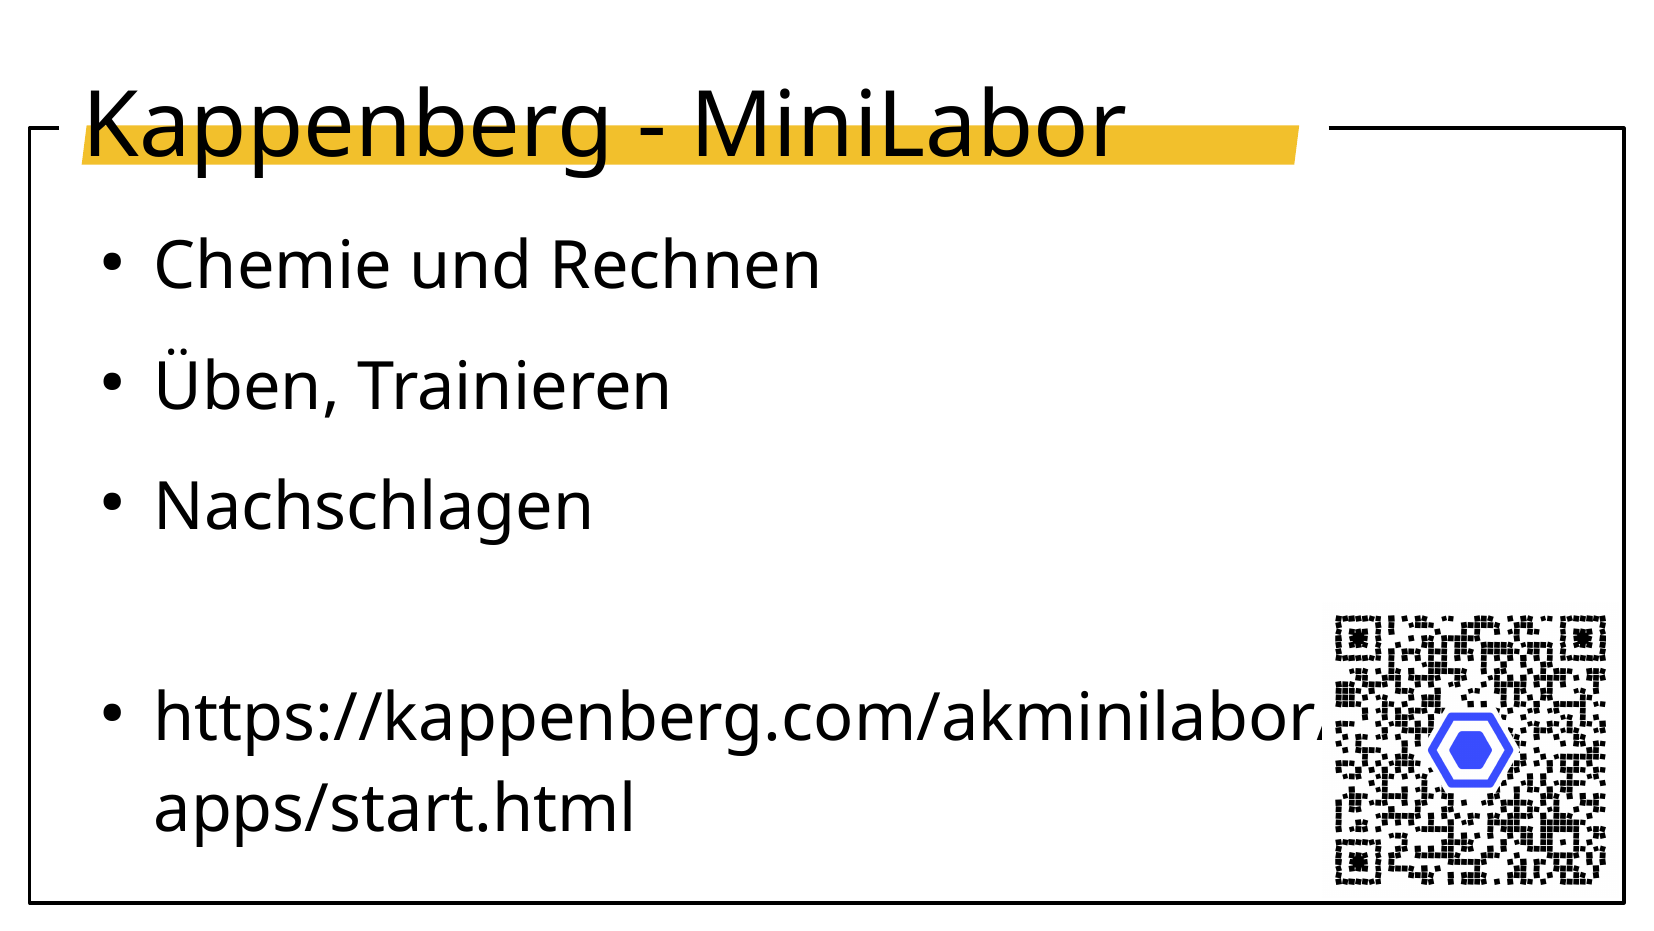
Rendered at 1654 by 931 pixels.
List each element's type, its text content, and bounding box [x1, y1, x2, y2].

list Chemie und Rechnen Üben, Trainieren Nachschlagen https://kappenberg.com/akminilabor/ apps/start.html [82, 217, 1571, 886]
picture [1322, 602, 1619, 898]
title Kappenberg - MiniLabor [82, 42, 1571, 199]
